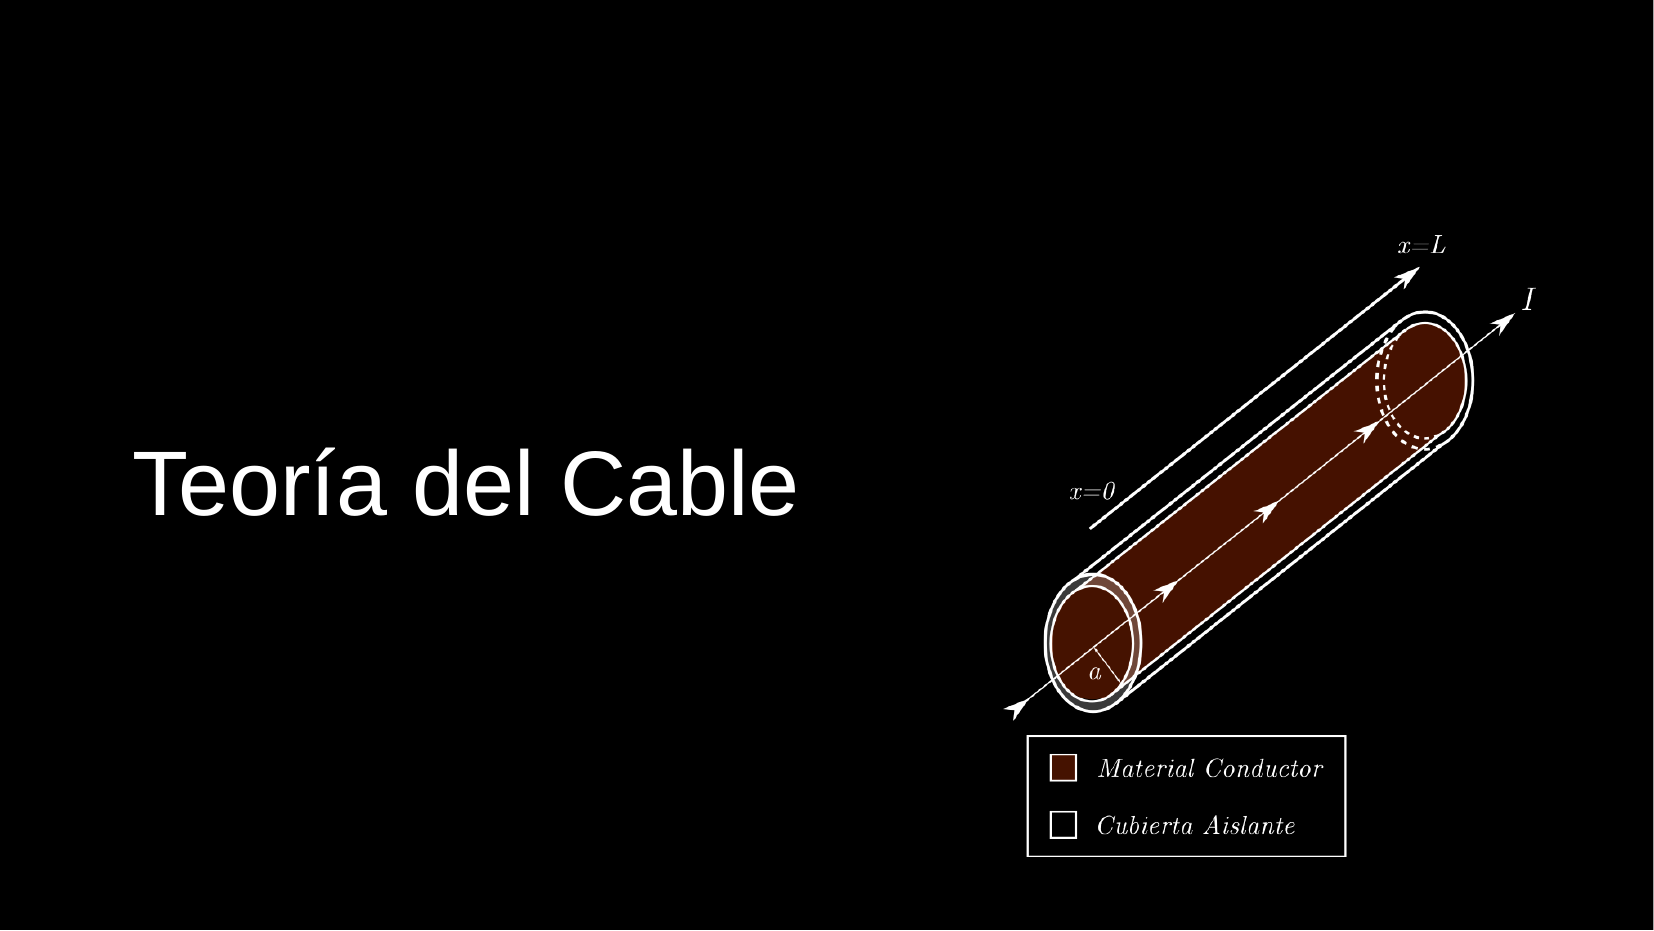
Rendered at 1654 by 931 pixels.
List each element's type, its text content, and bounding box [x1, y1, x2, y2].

picture [1003, 235, 1536, 857]
title Teoría del Cable [0, 405, 1003, 562]
